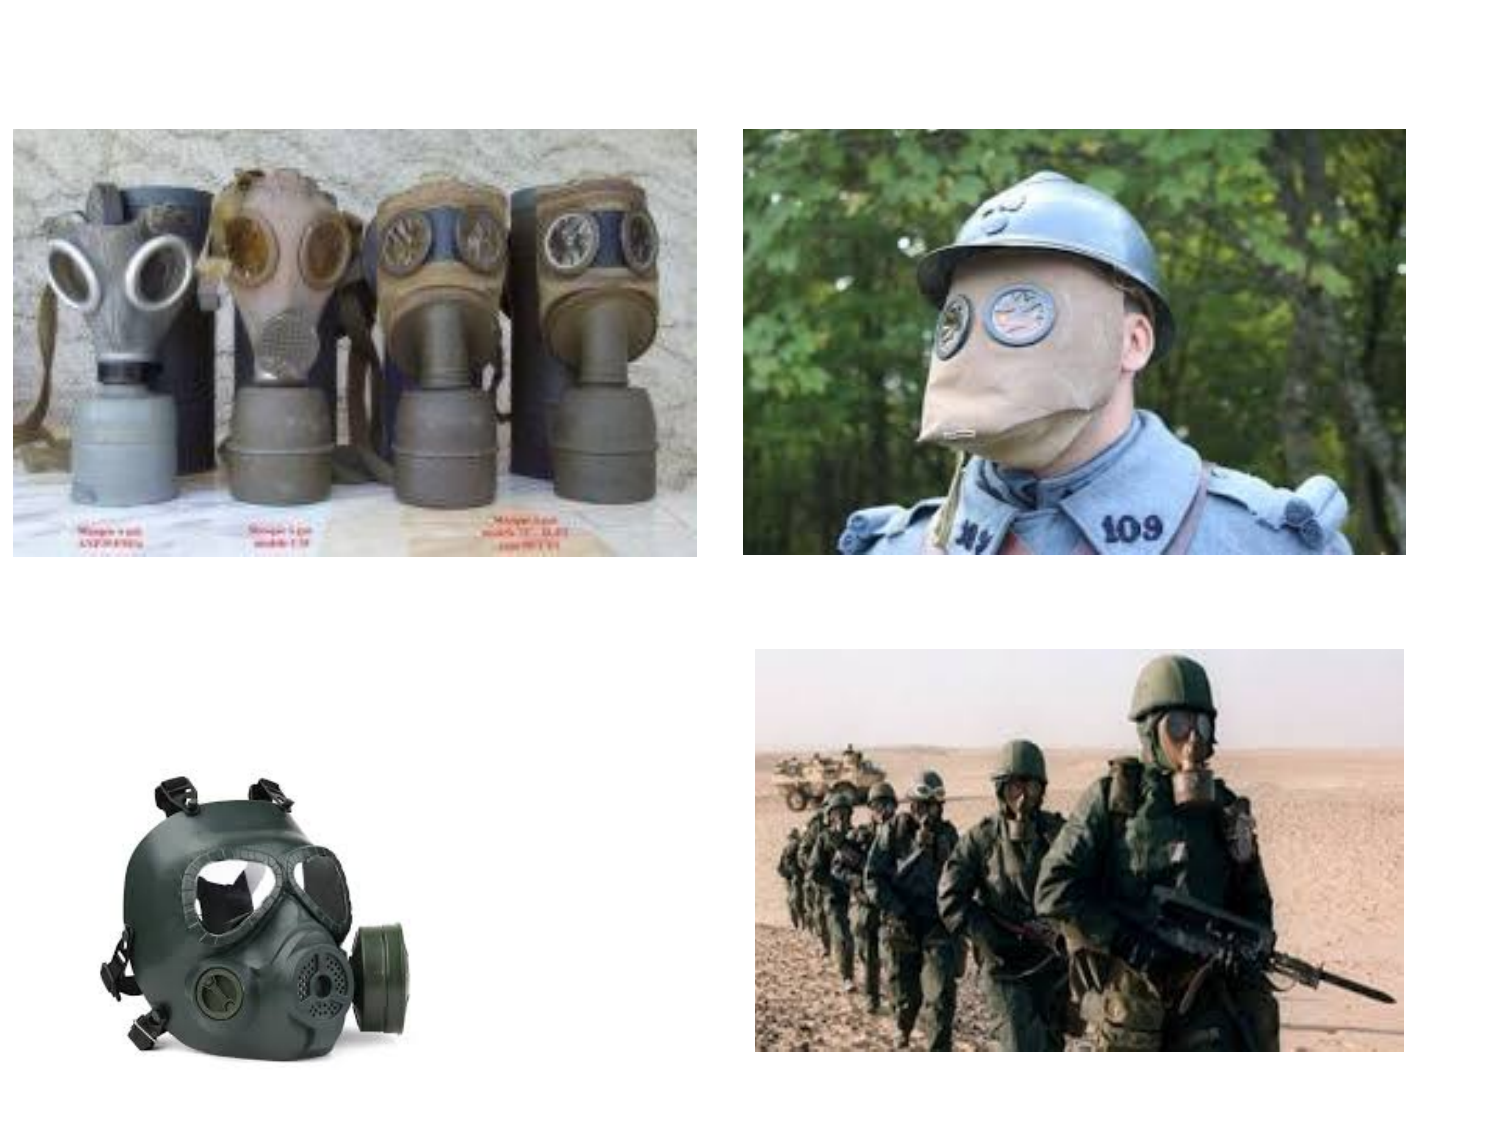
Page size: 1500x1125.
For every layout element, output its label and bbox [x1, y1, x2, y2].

picture [743, 129, 1406, 556]
picture [13, 129, 697, 557]
picture [85, 744, 437, 1096]
picture [755, 649, 1404, 1052]
